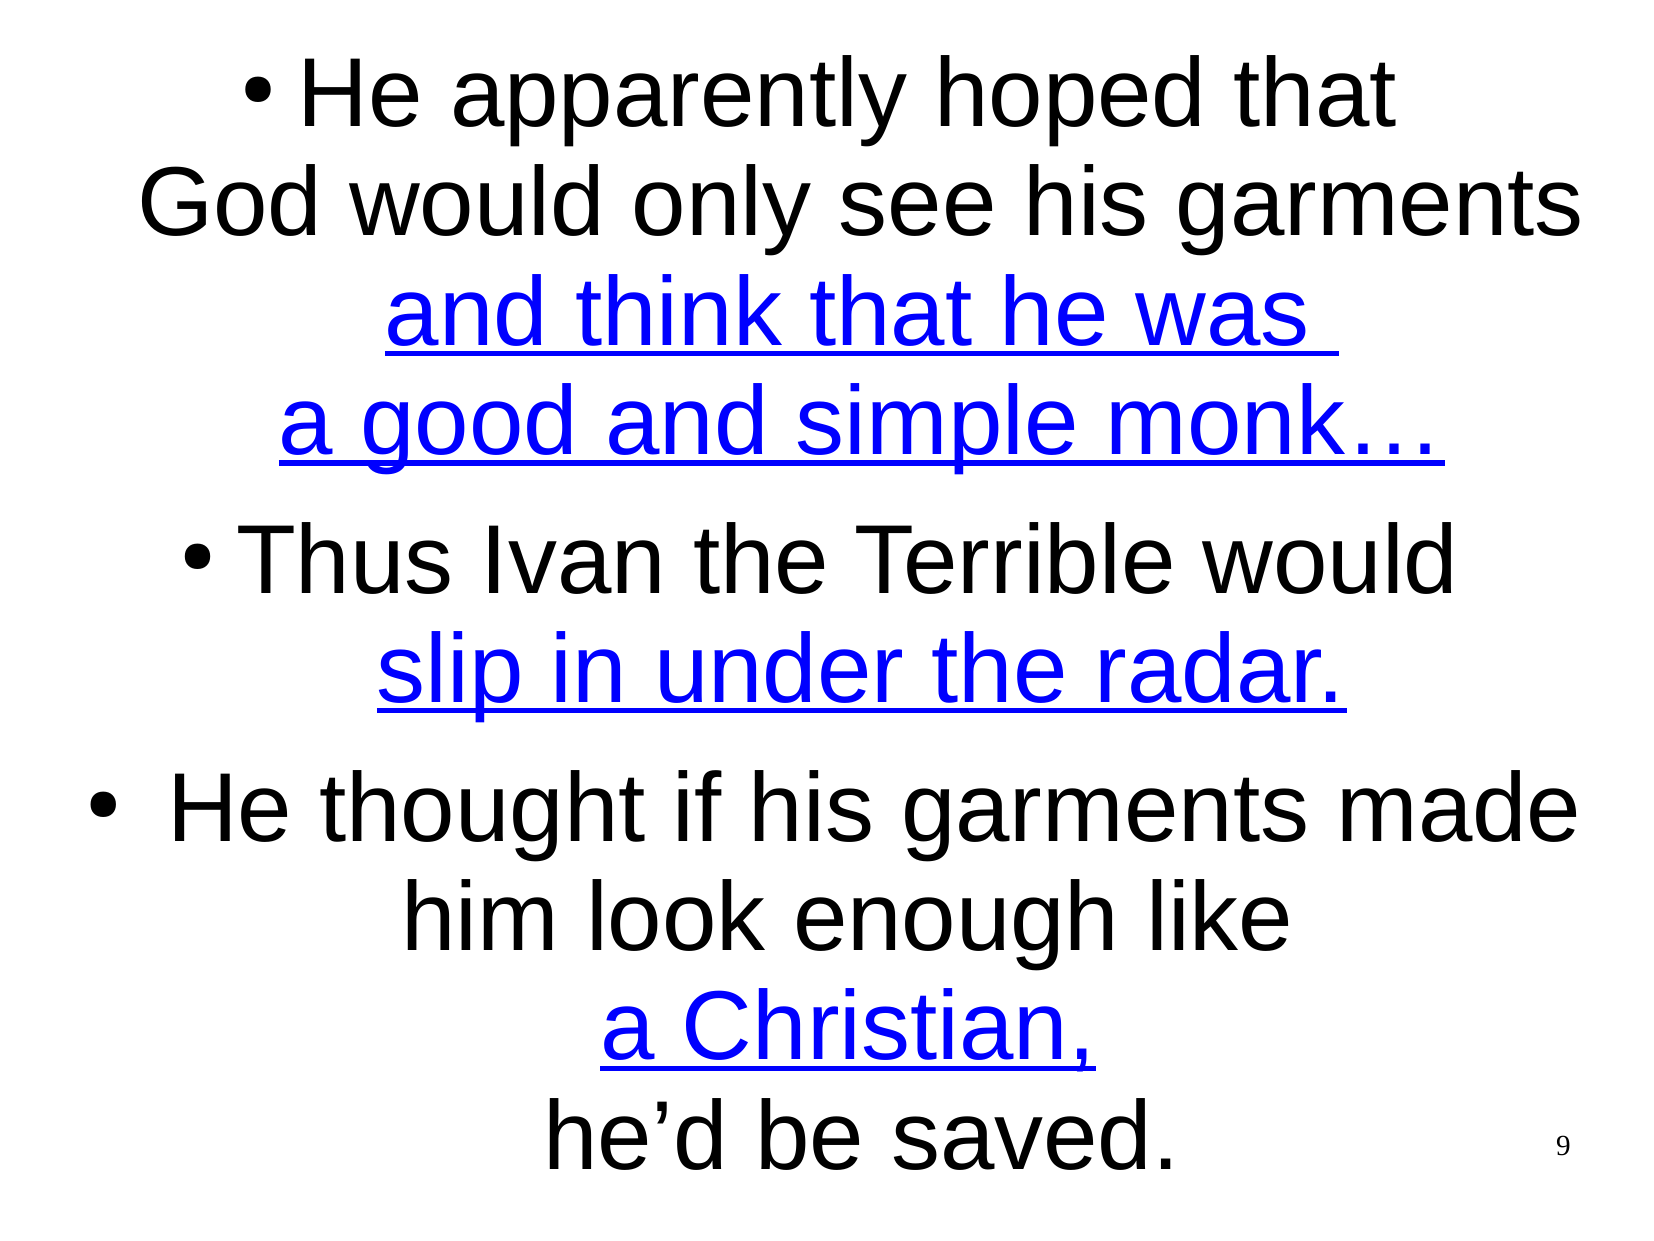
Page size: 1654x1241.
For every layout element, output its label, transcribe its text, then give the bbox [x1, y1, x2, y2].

list He apparently hoped that God would only see his garments and think that he was a good and simple monk… Thus Ivan the Terrible would slip in under the radar. He thought if his garments made him look enough like a Christian, he’d be saved. [41, 37, 1613, 1201]
